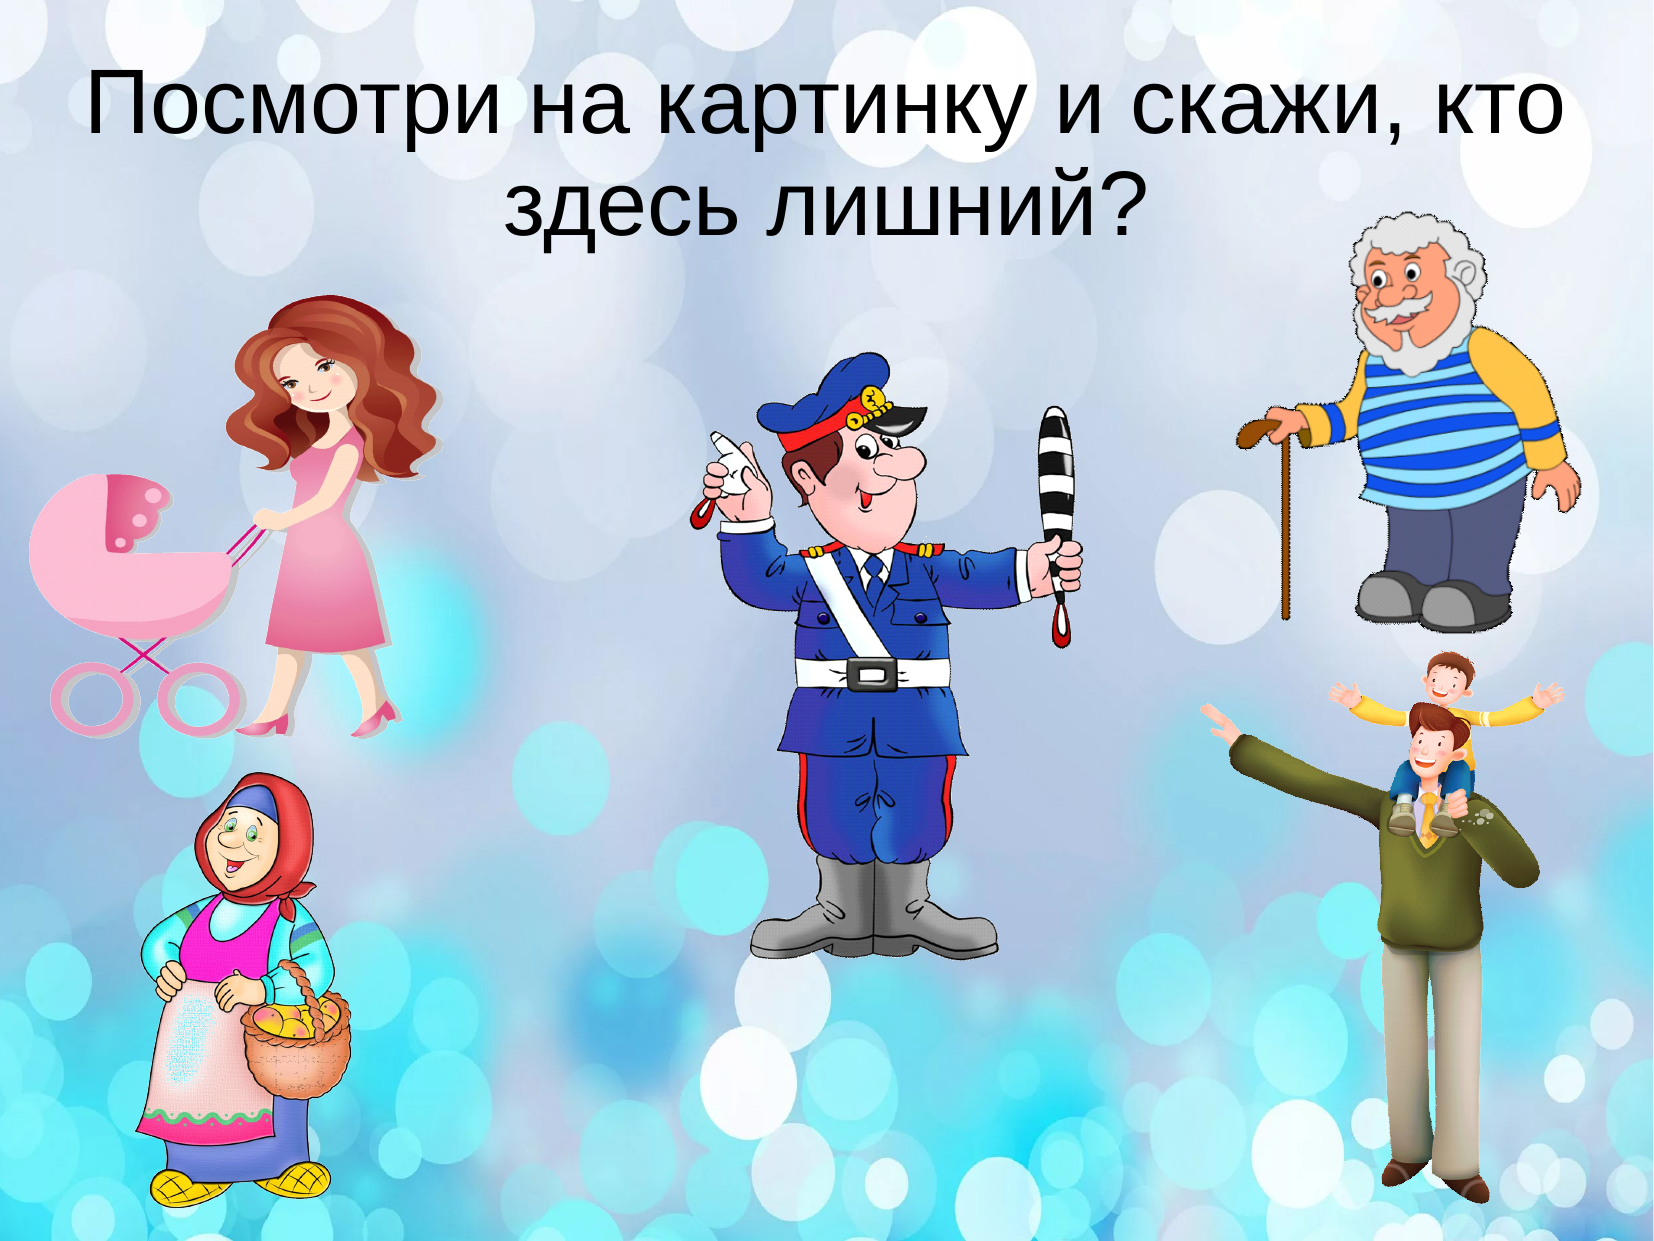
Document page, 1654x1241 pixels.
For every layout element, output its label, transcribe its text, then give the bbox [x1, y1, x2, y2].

title Посмотри на картинку и скажи, кто здесь лишний? [82, 49, 1571, 257]
picture [0, 0, 1654, 1241]
